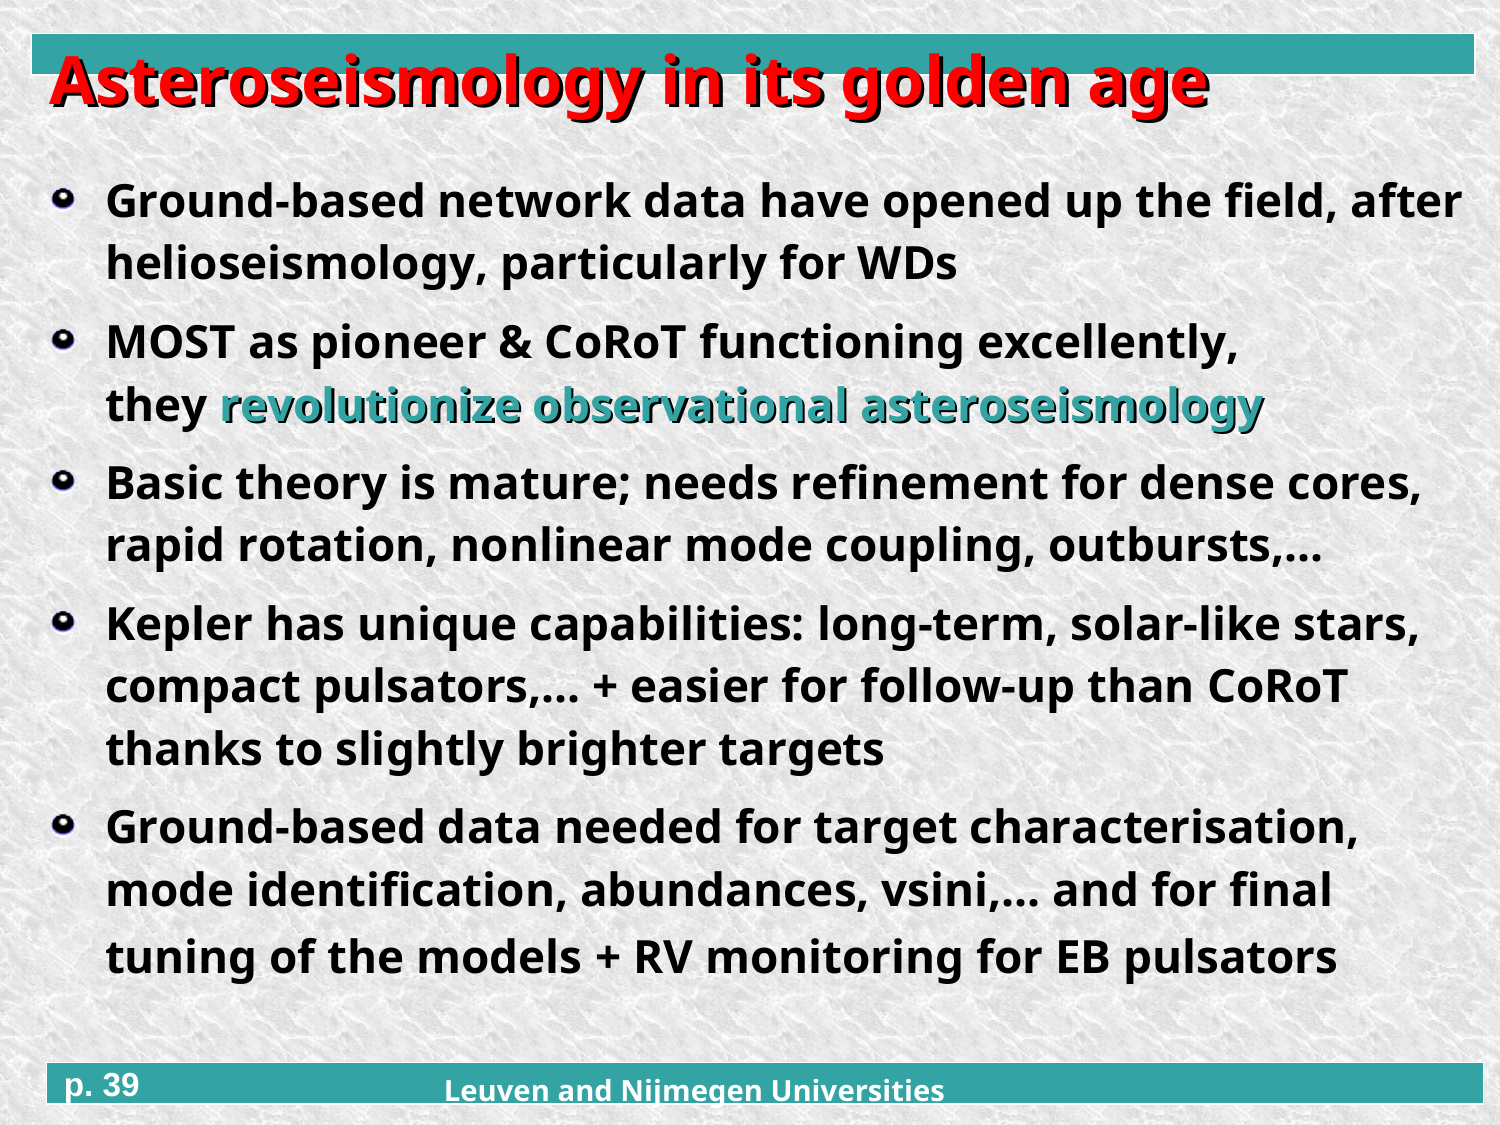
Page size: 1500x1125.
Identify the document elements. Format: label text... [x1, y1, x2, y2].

list Ground-based network data have opened up the field, after helioseismology, particularly for WDs MOST as pioneer & CoRoT functioning excellently, they revolutionize observational asteroseismology Basic theory is mature; needs refinement for dense cores, rapid rotation, nonlinear mode coupling, outbursts,... Kepler has unique capabilities: long-term, solar-like stars, compact pulsators,... + easier for follow-up than CoRoT thanks to slightly brighter targets Ground-based data needed for target characterisation, mode identification, abundances, vsini,... and for final tuning of the models + RV monitoring for EB pulsators [48, 168, 1475, 1003]
picture [0, 0, 1500, 1125]
title Asteroseismology in its golden age [49, 25, 1486, 131]
